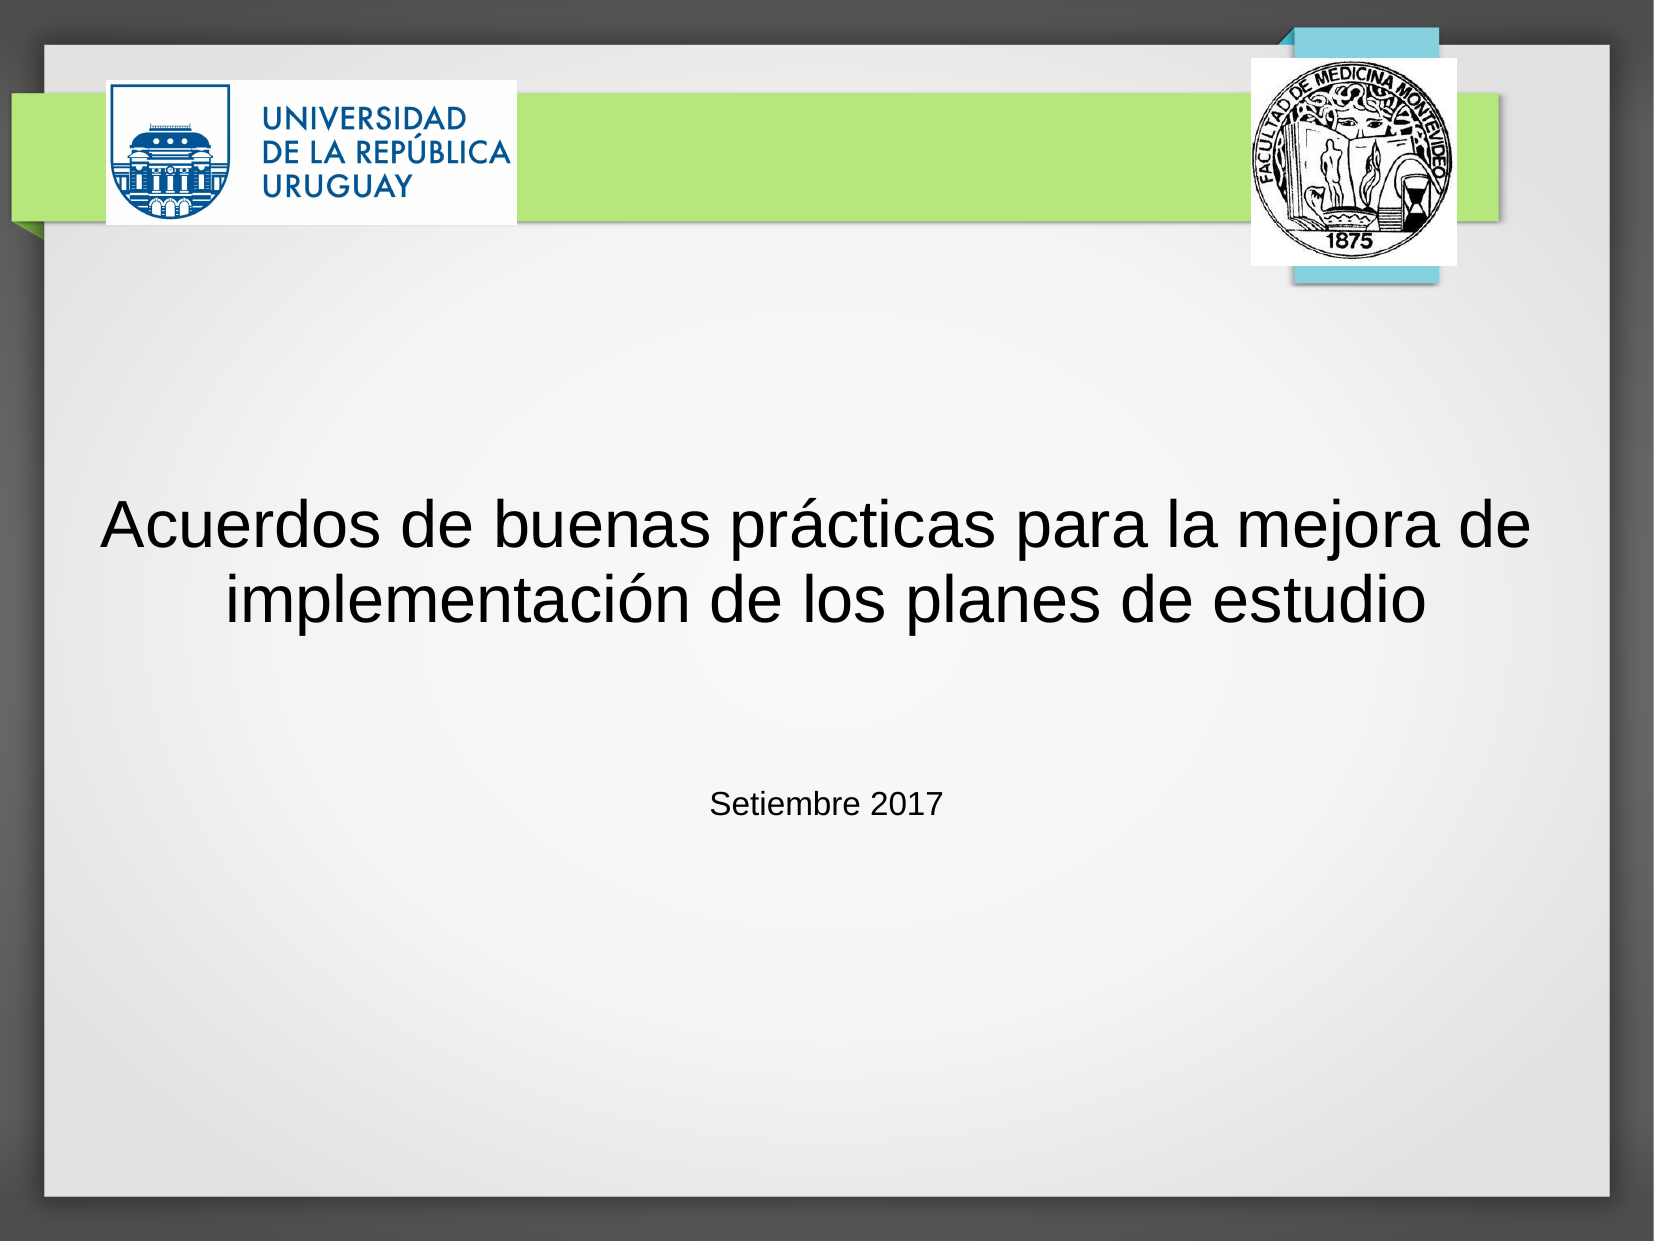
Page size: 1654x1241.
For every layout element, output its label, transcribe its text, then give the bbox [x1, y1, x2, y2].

subtitle Acuerdos de buenas prácticas para la mejora de implementación de los planes de estudio Setiembre 2017 [82, 295, 1571, 1015]
picture [0, 0, 1654, 1241]
